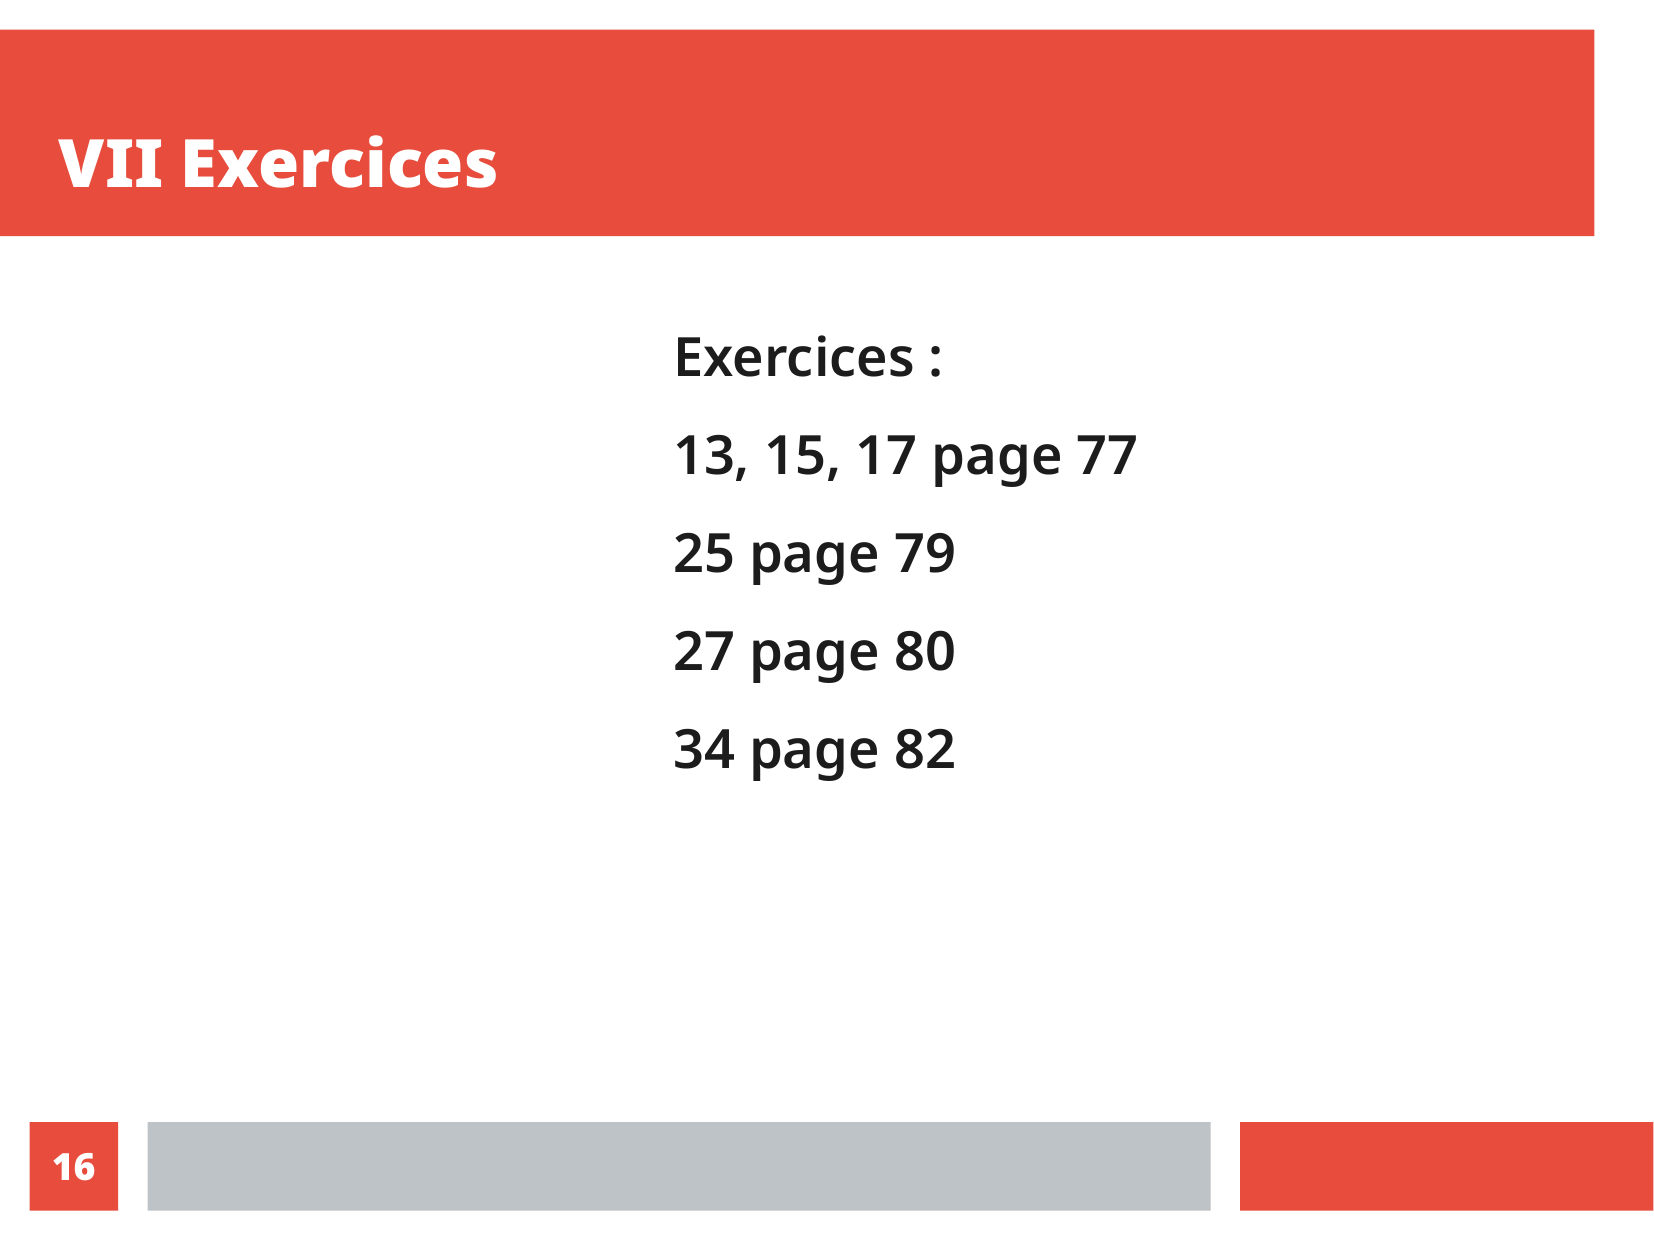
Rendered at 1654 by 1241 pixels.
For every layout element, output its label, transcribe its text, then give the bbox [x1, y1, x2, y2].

title VII Exercices [59, 59, 1595, 207]
list Exercices : 13, 15, 17 page 77 25 page 79 27 page 80 34 page 82 [673, 318, 1241, 1046]
